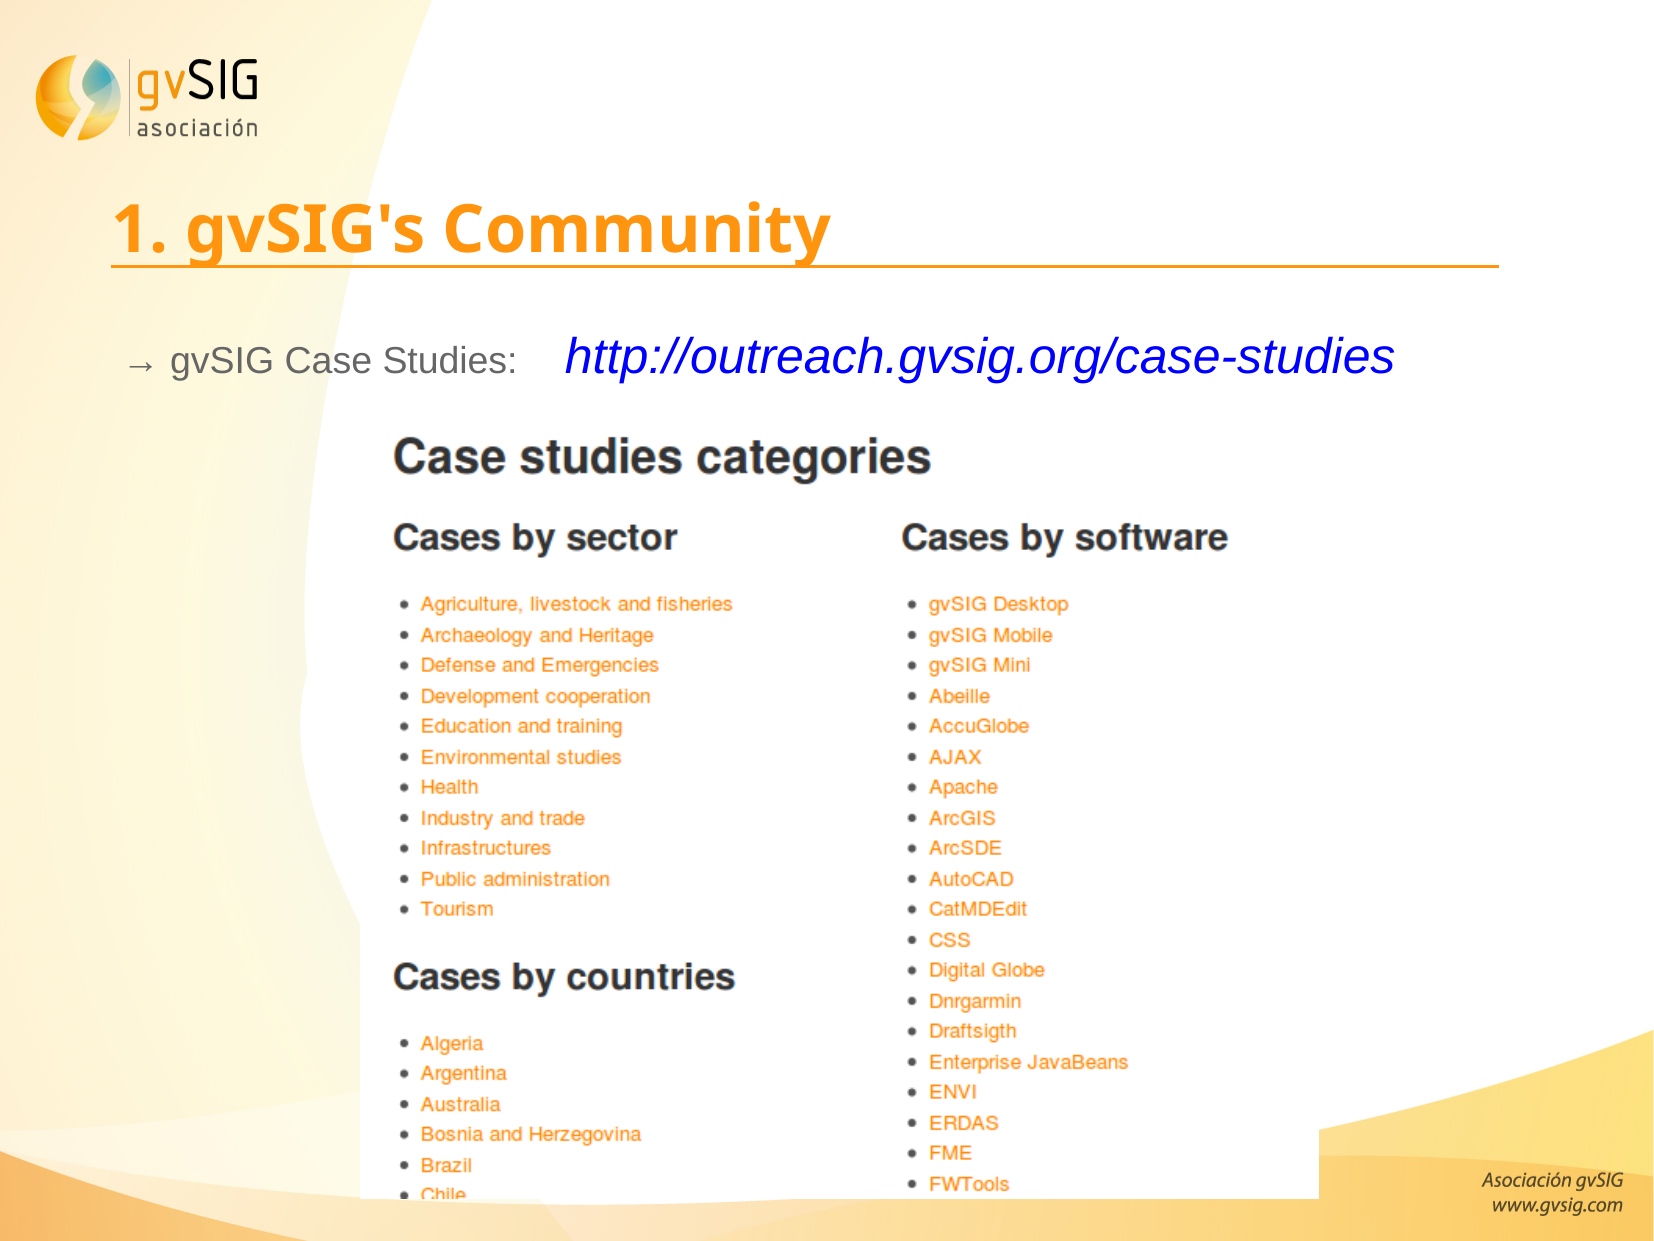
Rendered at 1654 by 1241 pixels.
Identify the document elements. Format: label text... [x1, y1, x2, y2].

picture [0, 0, 1654, 1241]
title 1. gvSIG's Community [111, 177, 1600, 276]
text_box → gvSIG Case Studies: http://outreach.gvsig.org/case-studies [107, 320, 1521, 392]
